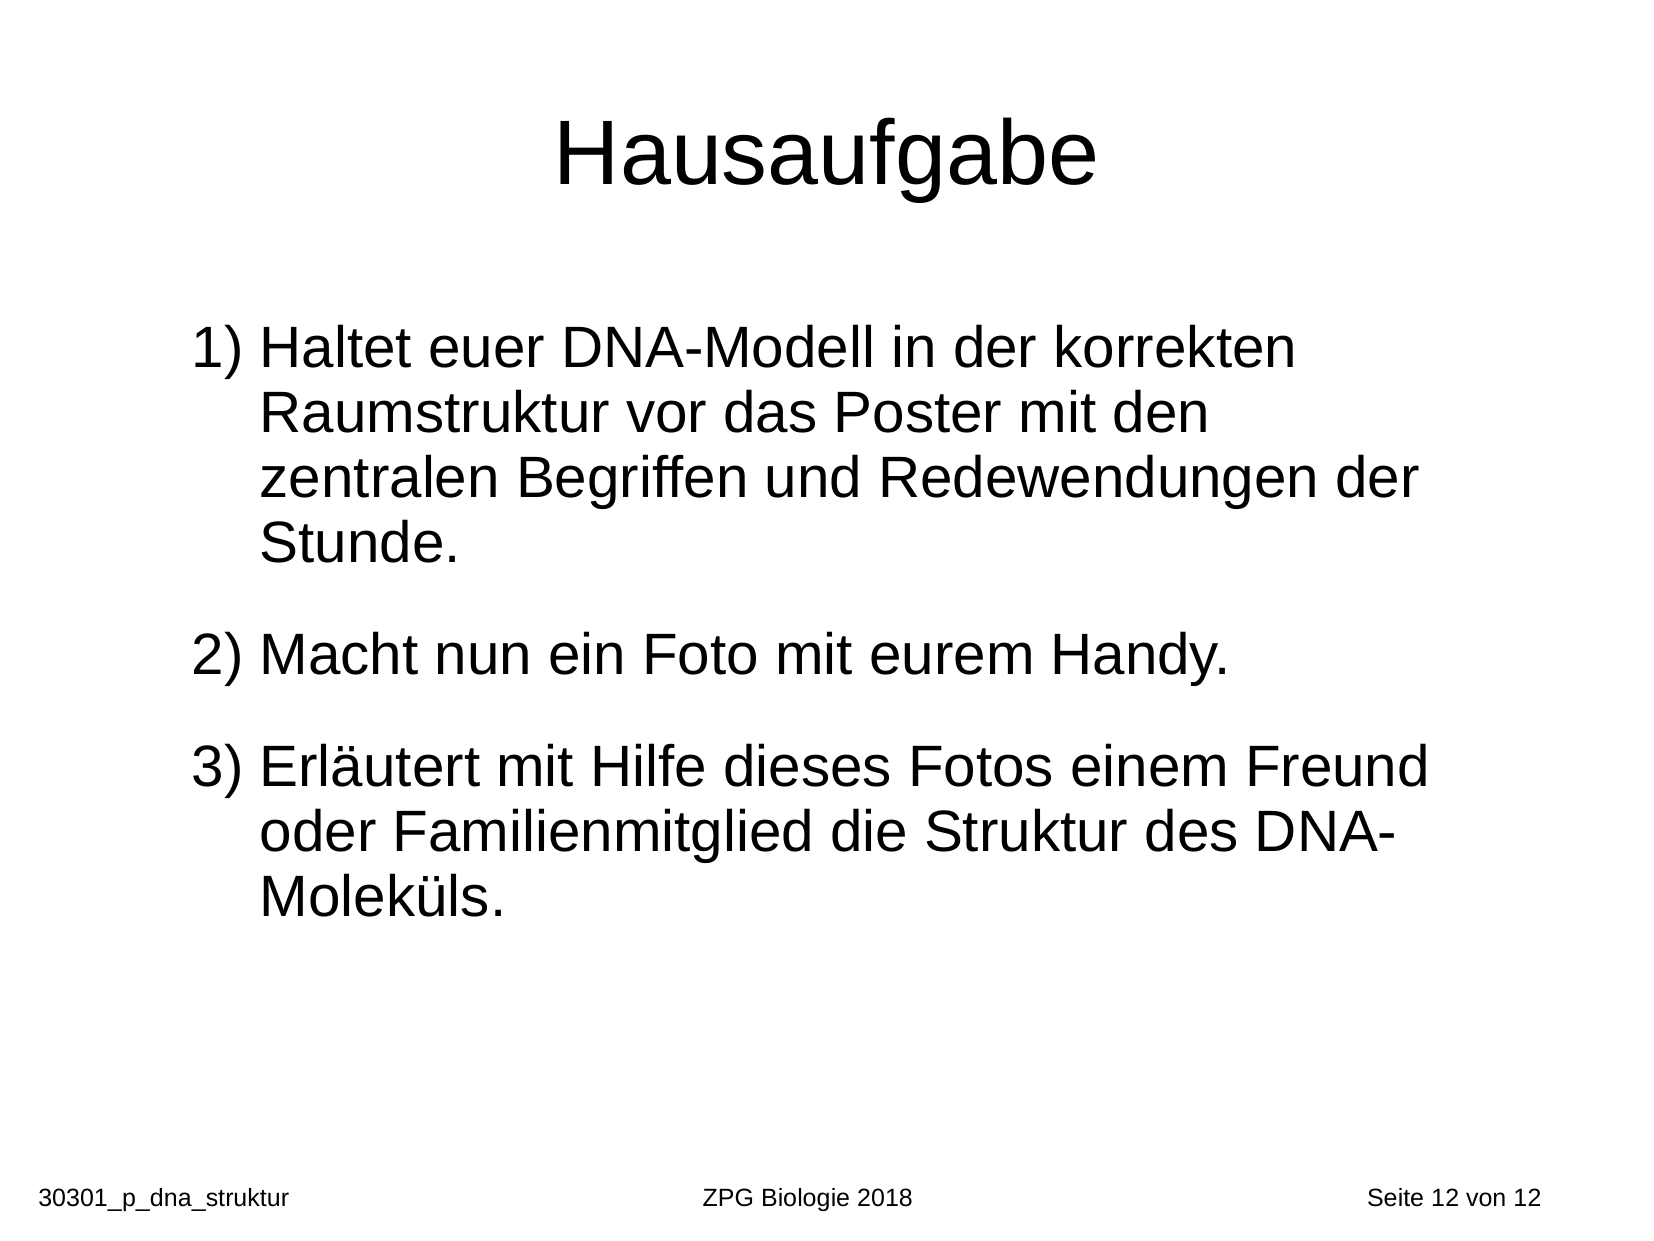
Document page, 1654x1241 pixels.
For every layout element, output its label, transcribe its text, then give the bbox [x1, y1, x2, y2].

text_box 30301_p_dna_struktur ZPG Biologie 2018 Seite 12 von 12 [23, 1176, 1619, 1220]
text_box Haltet euer DNA-Modell in der korrekten Raumstruktur vor das Poster mit den zentralen Begriffen und Redewendungen der Stunde. Macht nun ein Foto mit eurem Handy. Erläutert mit Hilfe dieses Fotos einem Freund oder Familienmitglied die Struktur des DNA-Moleküls. [177, 307, 1465, 1049]
title Hausaufgabe [82, 49, 1571, 257]
